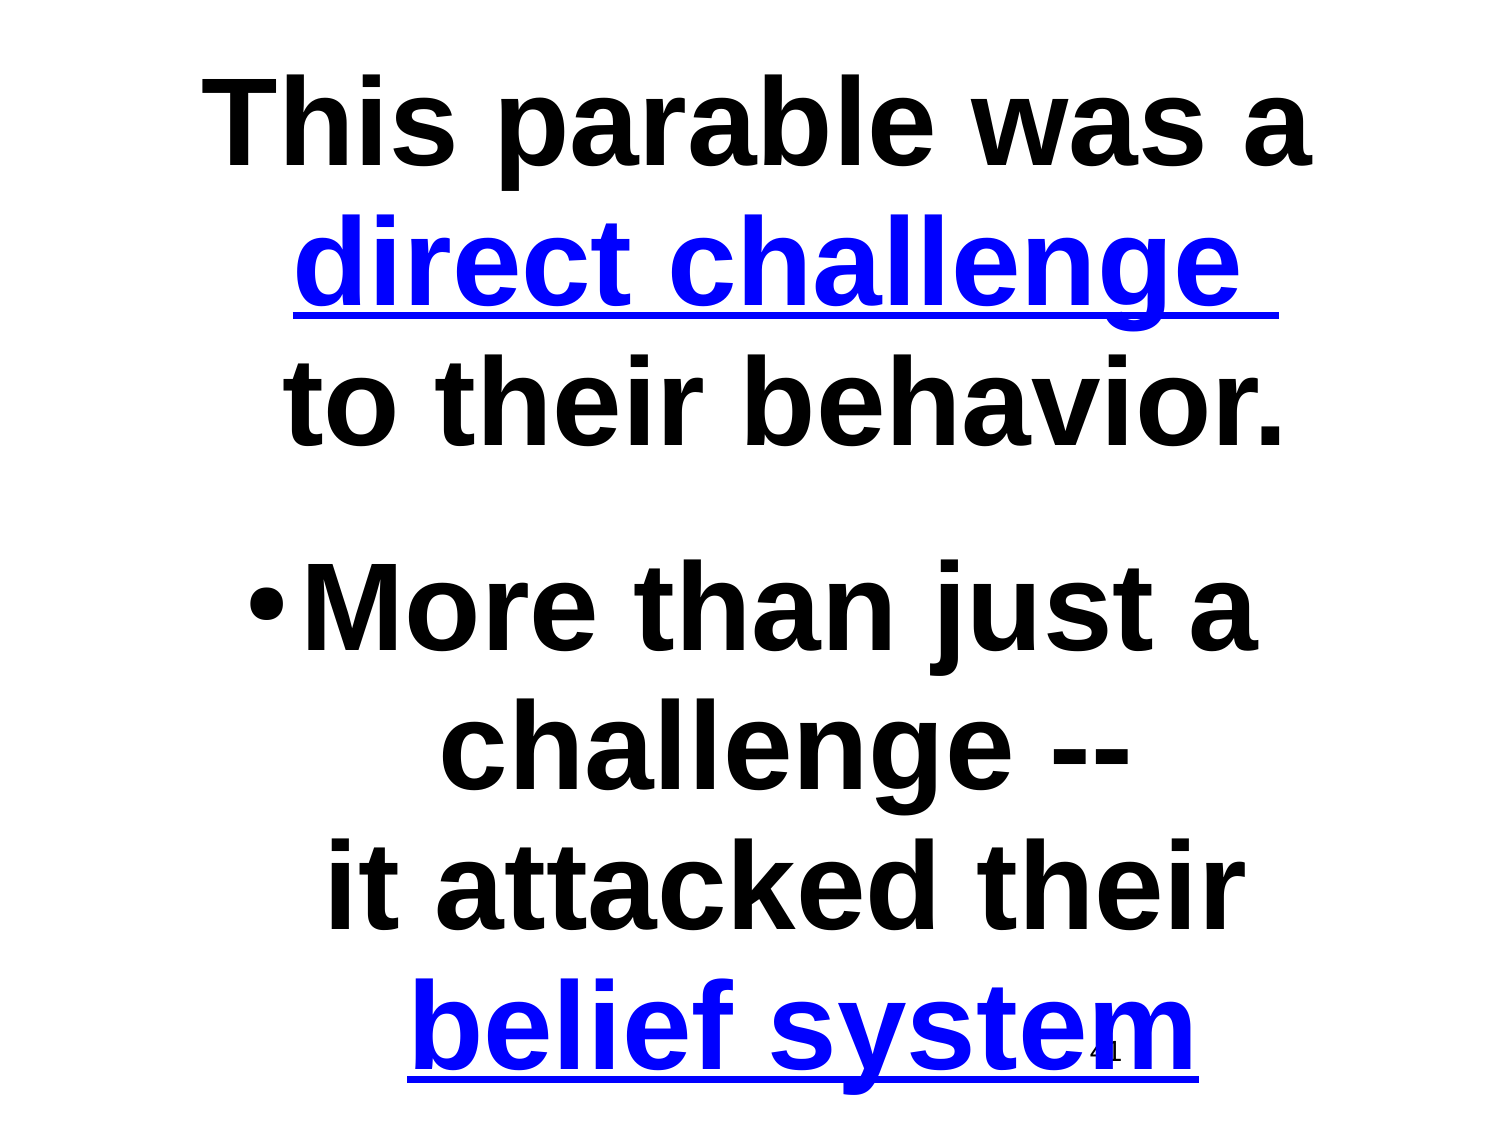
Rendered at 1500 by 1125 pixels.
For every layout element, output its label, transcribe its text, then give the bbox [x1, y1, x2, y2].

text_box This parable was a direct challenge to their behavior. More than just a challenge -- it attacked their belief system [45, 45, 1471, 1105]
